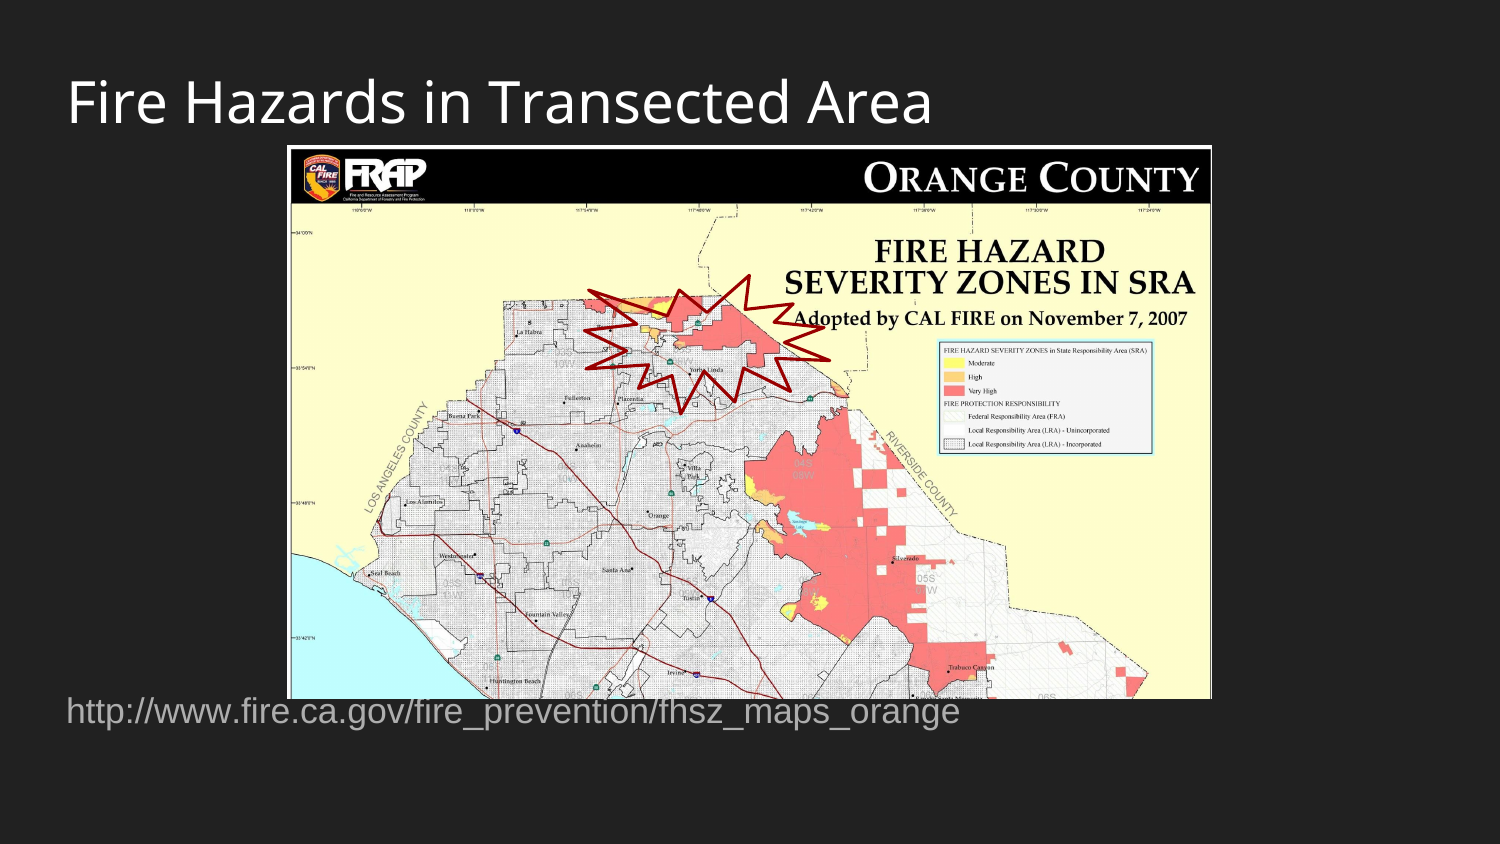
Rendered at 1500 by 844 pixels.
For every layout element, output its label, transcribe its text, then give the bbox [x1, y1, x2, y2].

picture [287, 145, 1212, 699]
title Fire Hazards in Transected Area [51, 50, 1449, 129]
list http://www.fire.ca.gov/fire_prevention/fhsz_maps_orange [51, 189, 1449, 750]
